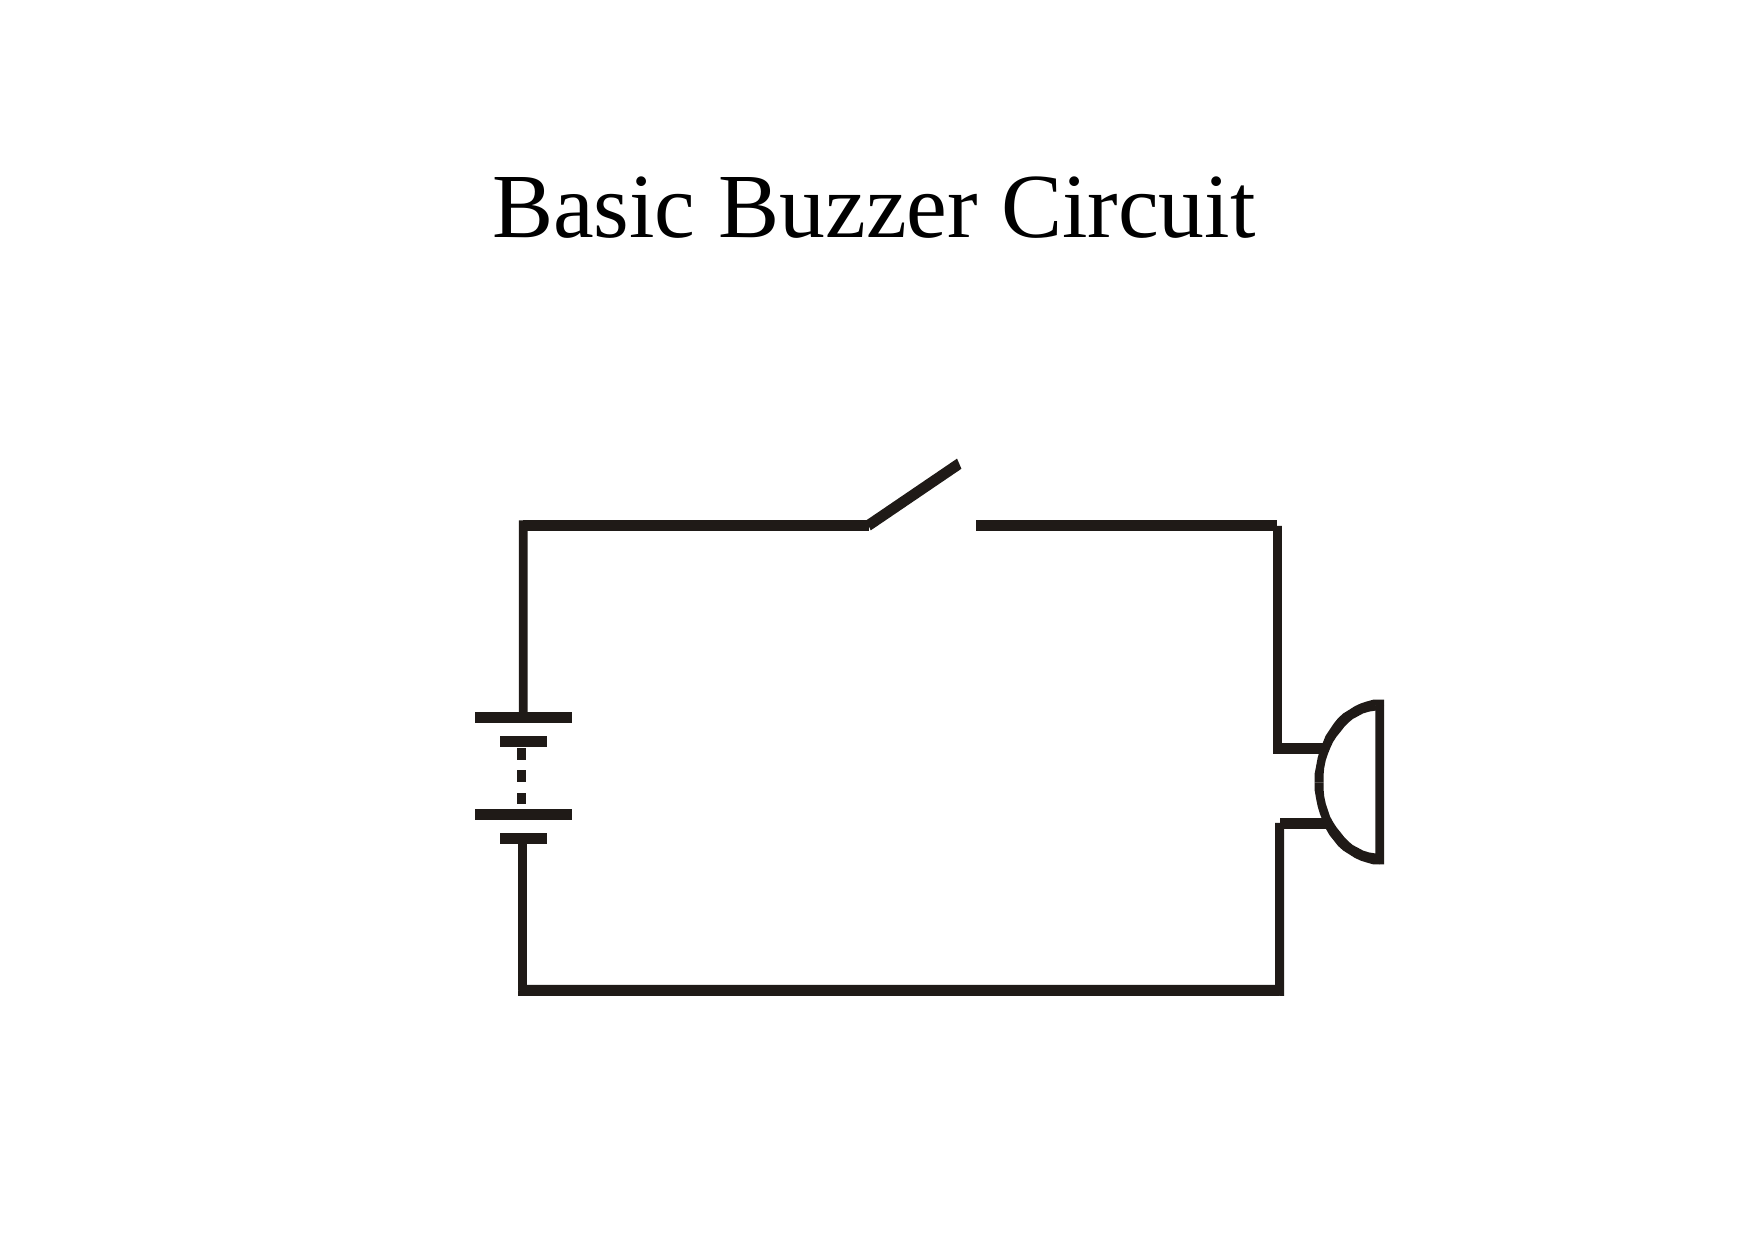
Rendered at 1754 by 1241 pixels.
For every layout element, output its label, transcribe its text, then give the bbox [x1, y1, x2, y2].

chart [471, 454, 1388, 1000]
title Basic Buzzer Circuit [274, 102, 1475, 311]
